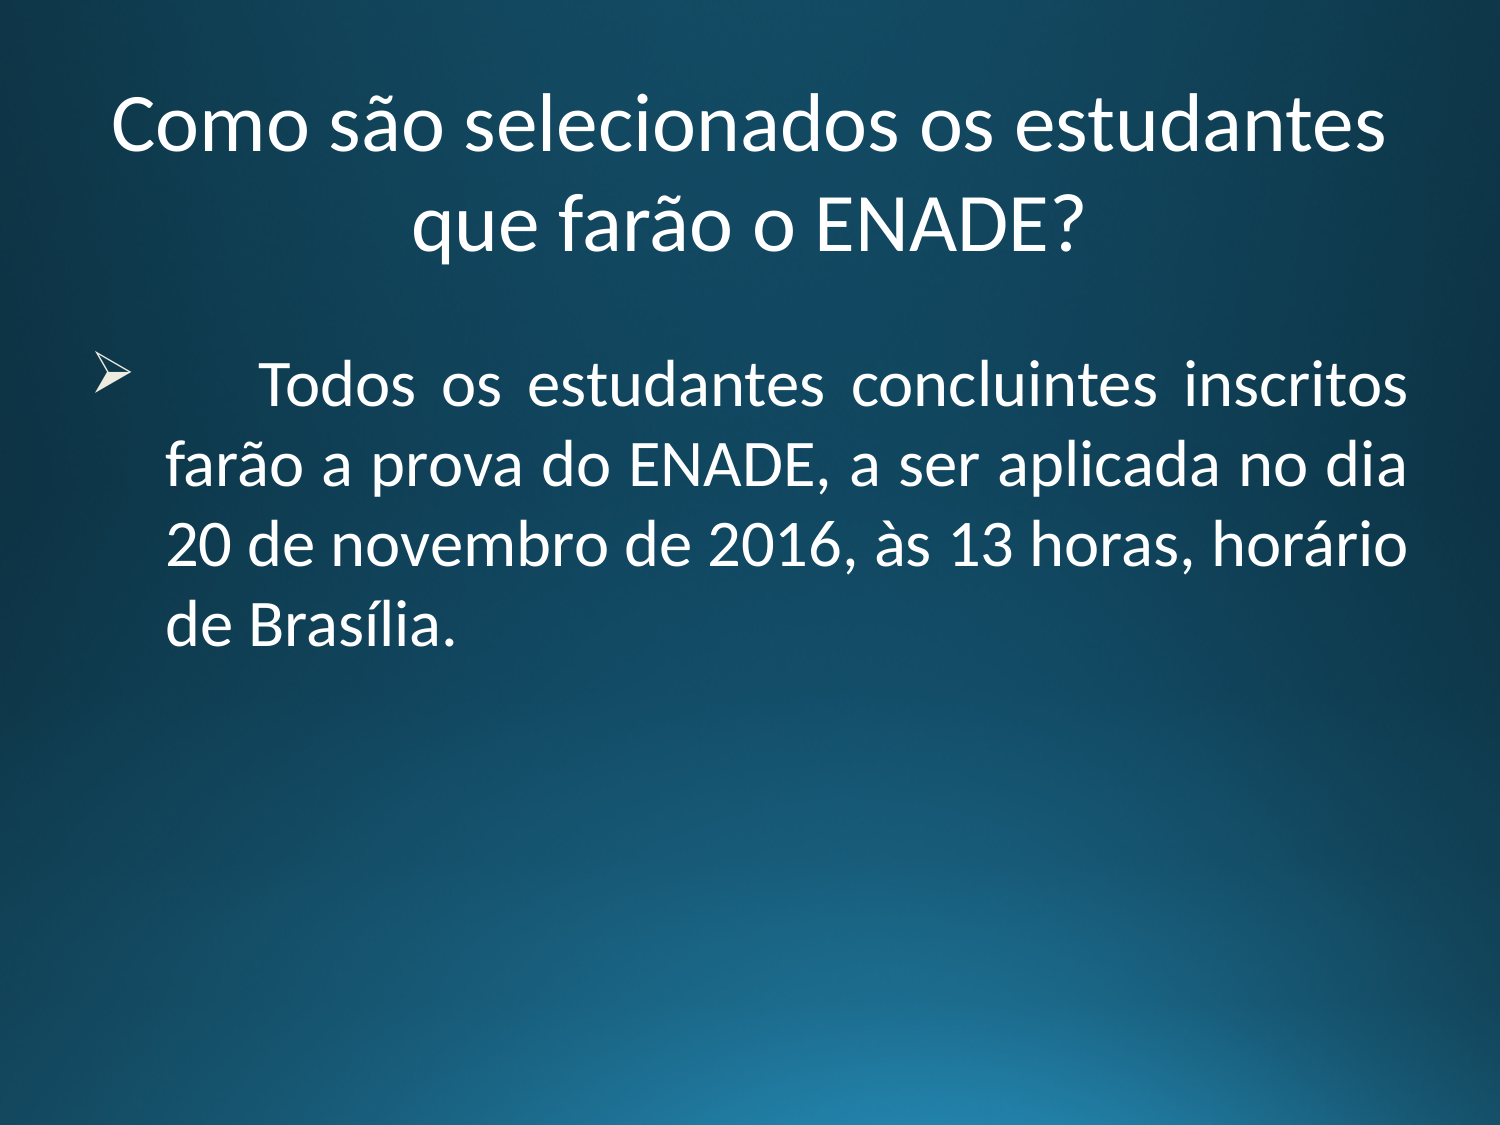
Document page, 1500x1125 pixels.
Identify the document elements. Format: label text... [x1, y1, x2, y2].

text_box Todos os estudantes concluintes inscritos farão a prova do ENADE, a ser aplicada no dia 20 de novembro de 2016, às 13 horas, horário de Brasília. [75, 262, 1425, 1005]
picture [0, 0, 1500, 1125]
text_box Como são selecionados os estudantes que farão o ENADE? [75, 45, 1425, 262]
